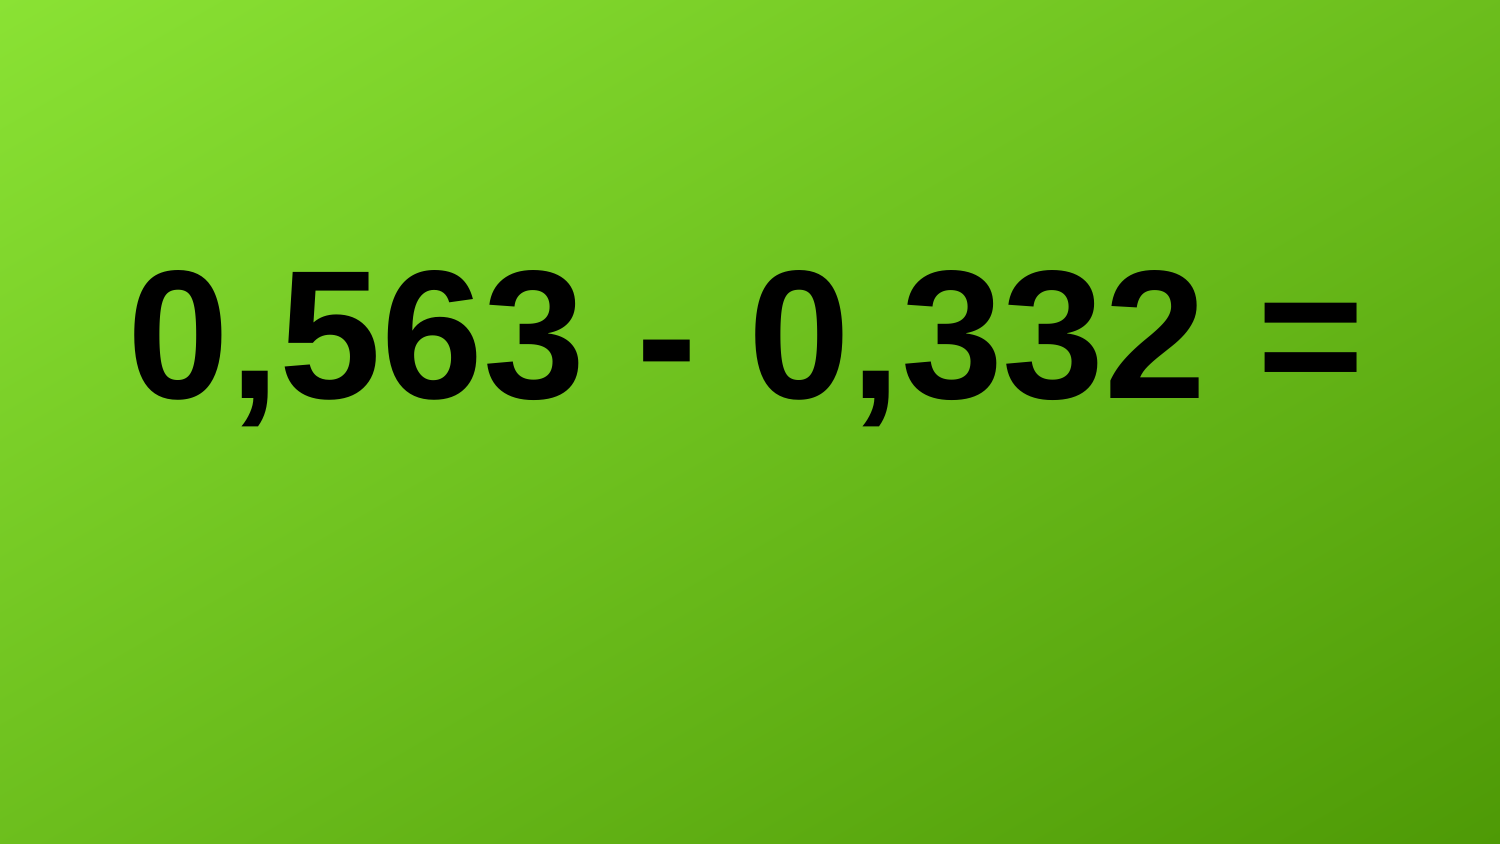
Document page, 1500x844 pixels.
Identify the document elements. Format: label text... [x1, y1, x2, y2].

text_box 0,563 - 0,332 = [112, 259, 1388, 450]
